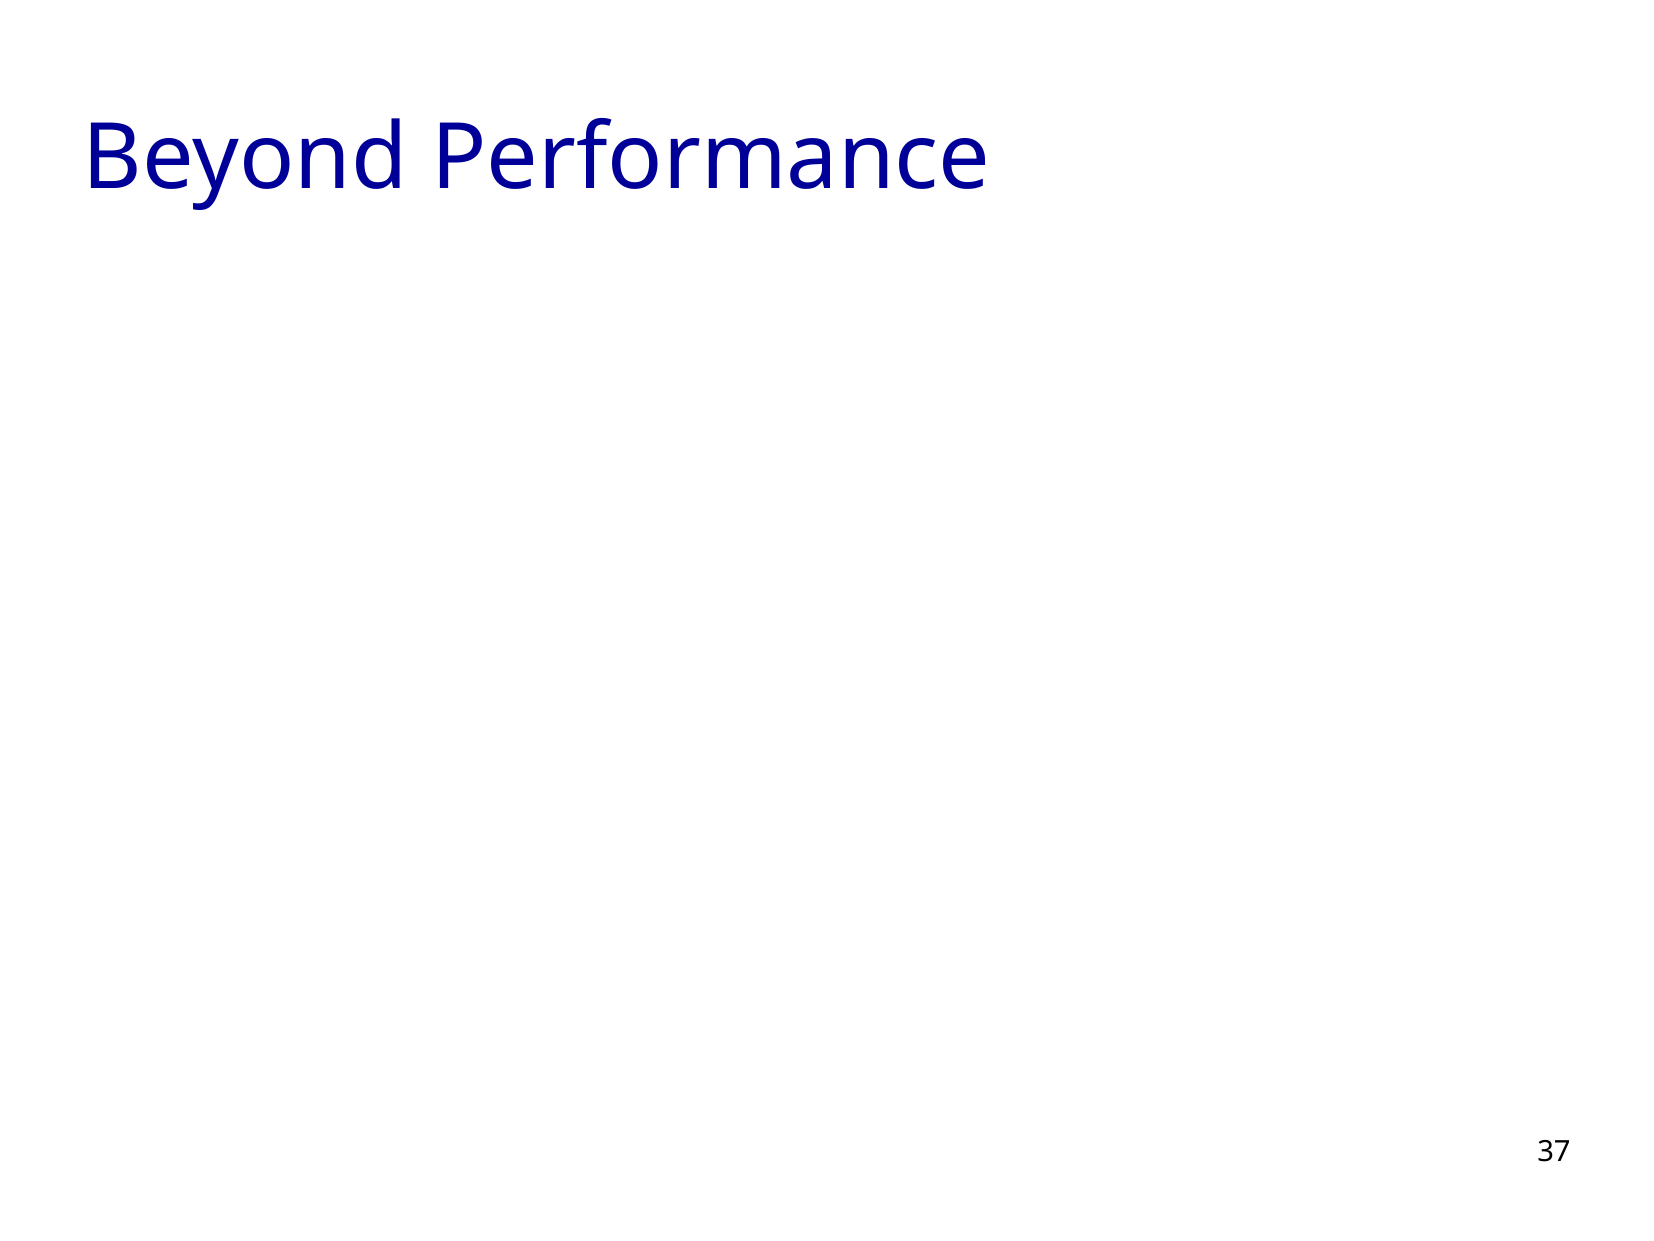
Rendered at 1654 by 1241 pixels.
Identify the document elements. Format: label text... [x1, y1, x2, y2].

title Beyond Performance [82, 49, 1571, 257]
